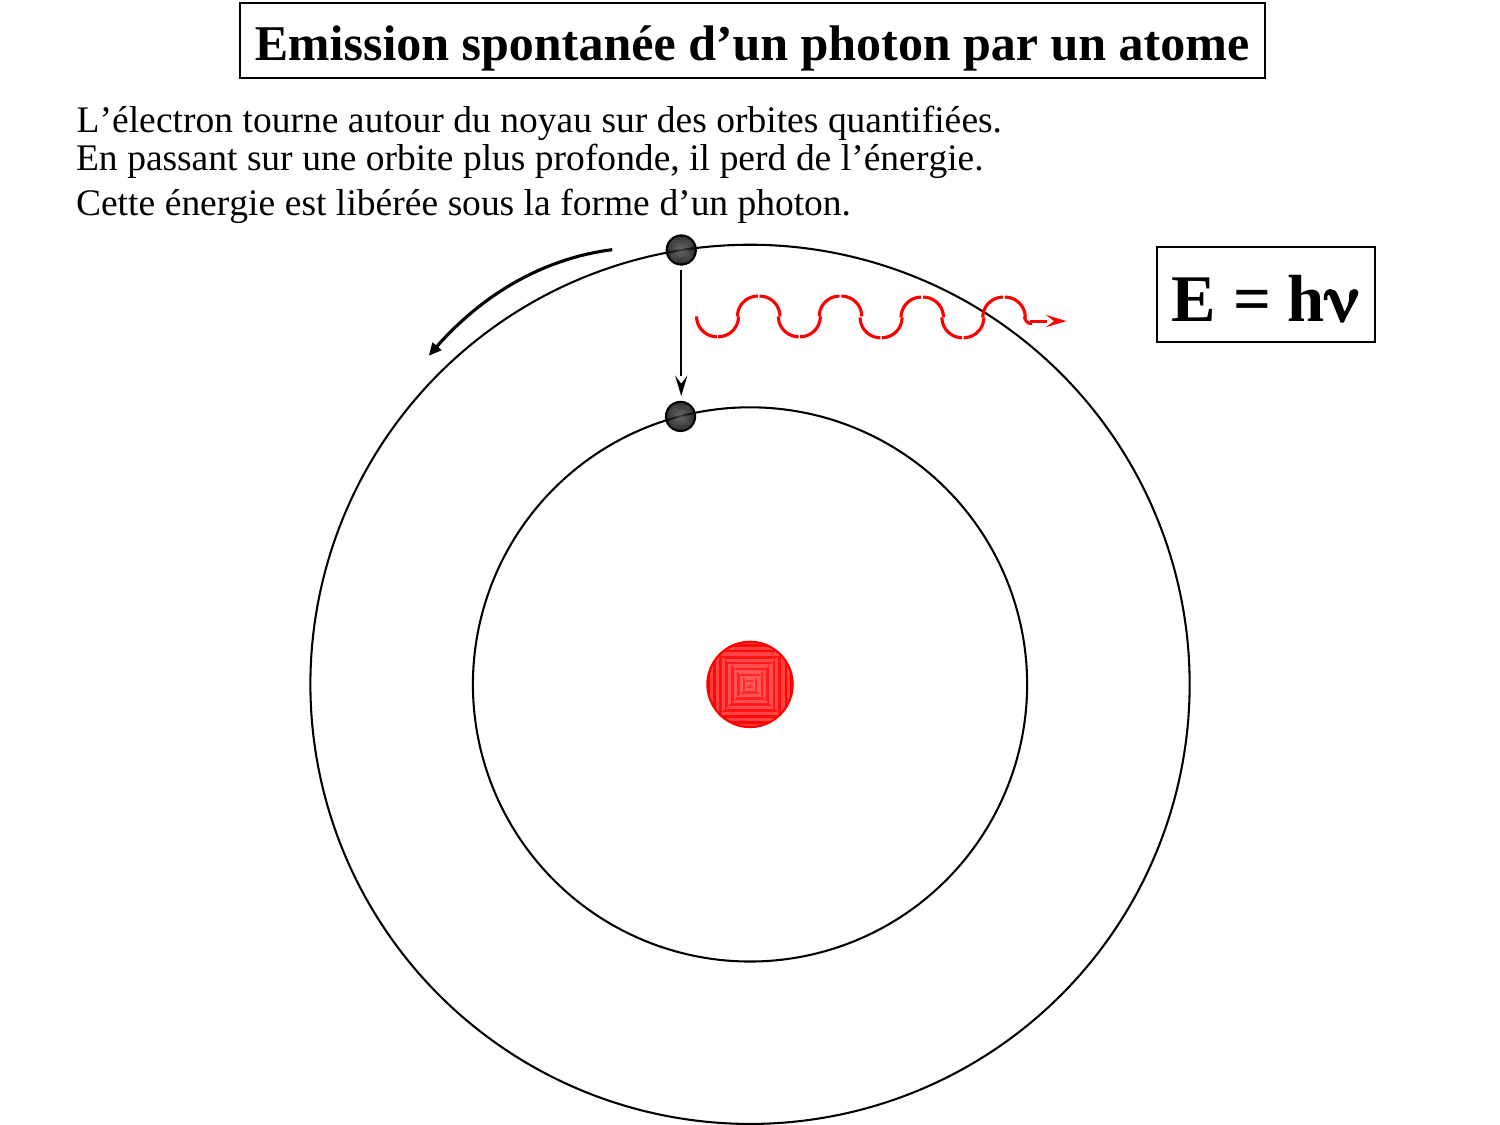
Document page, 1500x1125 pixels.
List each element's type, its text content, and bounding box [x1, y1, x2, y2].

text_box En passant sur une orbite plus profonde, il perd de l’énergie. Cette énergie est libérée sous la forme d’un photon. [61, 124, 1010, 231]
text_box [665, 401, 696, 432]
text_box L’électron tourne autour du noyau sur des orbites quantifiées. [61, 87, 1019, 148]
text_box [666, 235, 696, 265]
text_box Emission spontanée d’un photon par un atome [239, 2, 1265, 78]
text_box [707, 641, 793, 728]
text_box E = h [1156, 247, 1375, 343]
